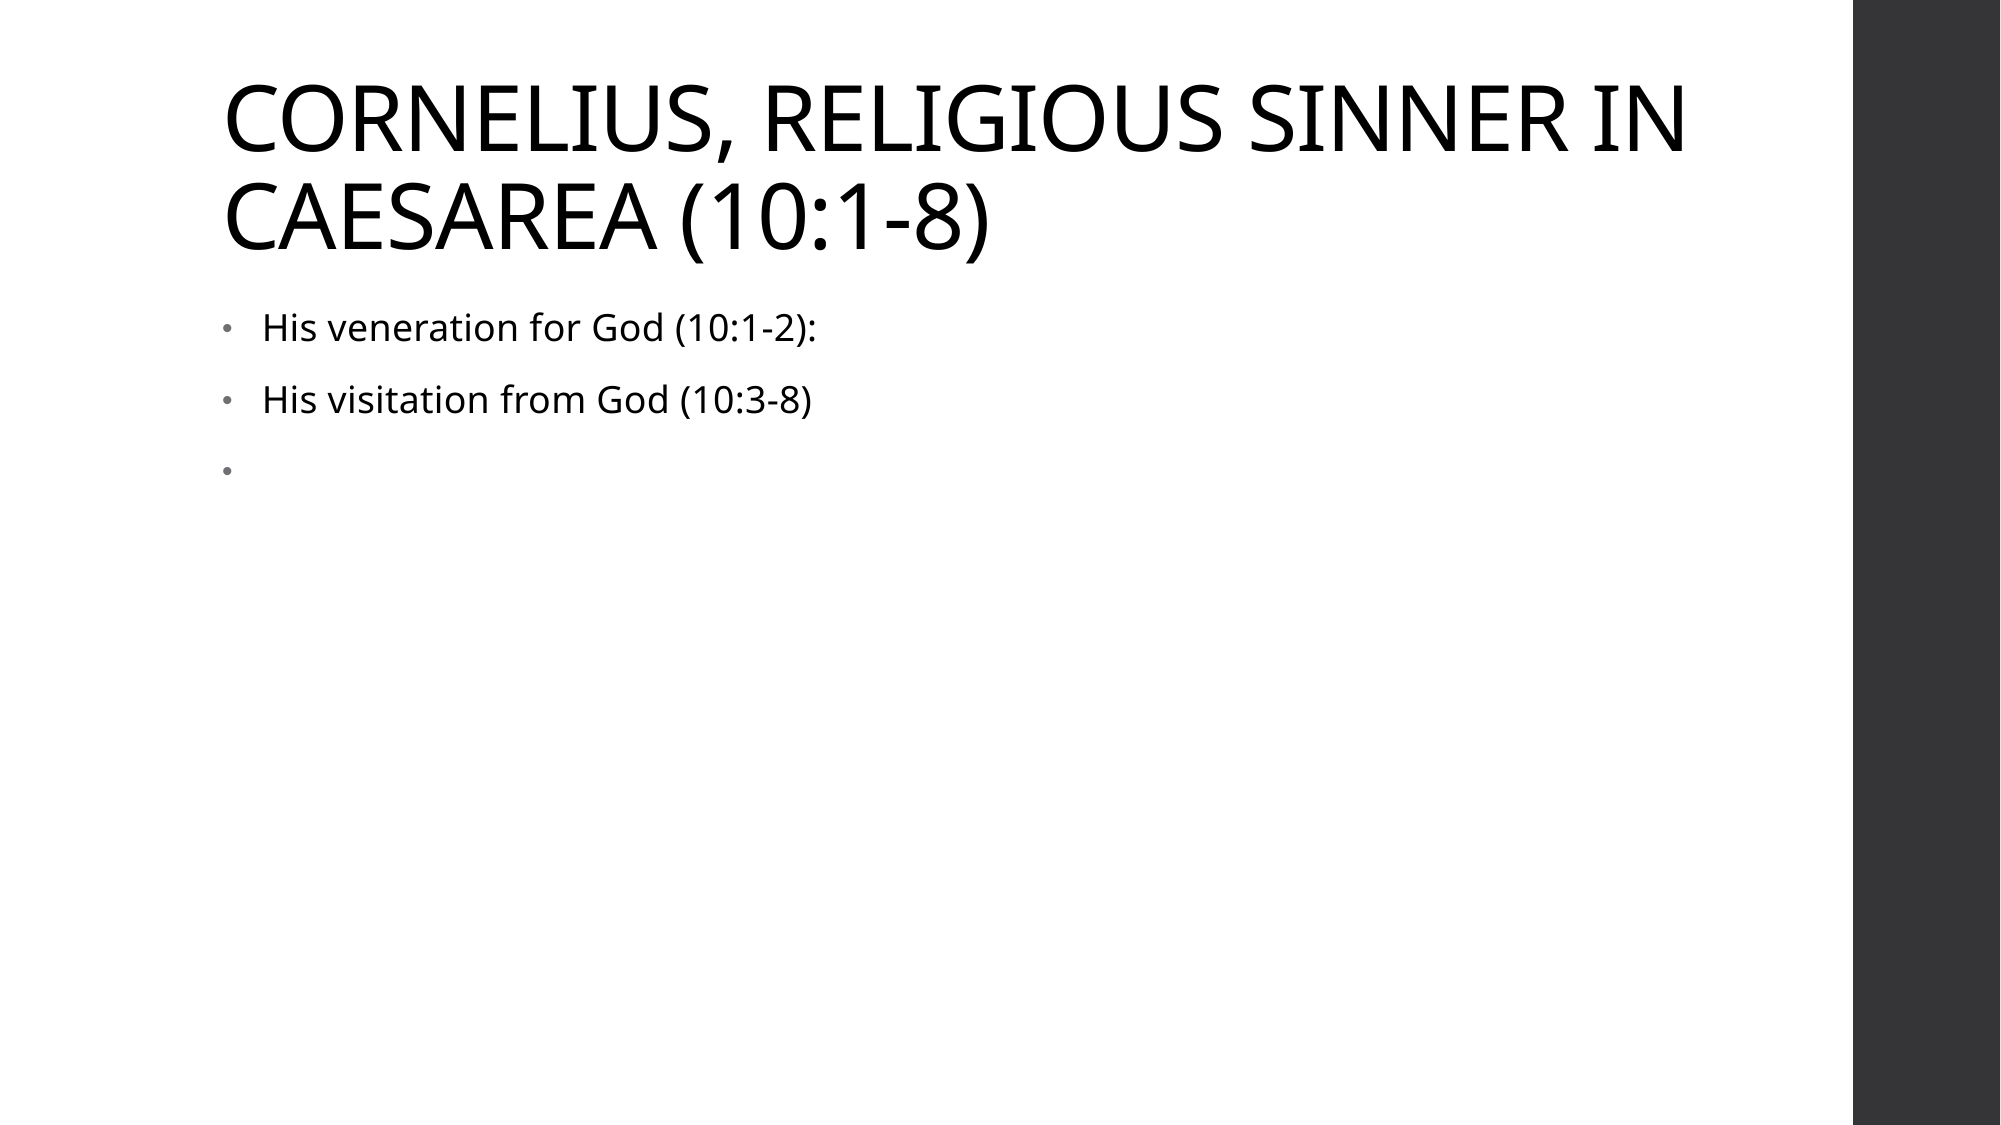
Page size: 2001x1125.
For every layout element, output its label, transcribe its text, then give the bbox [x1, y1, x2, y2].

list His veneration for God (10:1-2): His visitation from God (10:3-8) [206, 299, 1617, 1014]
title CORNELIUS, RELIGIOUS SINNER IN CAESAREA (10:1-8) [206, 60, 1797, 278]
